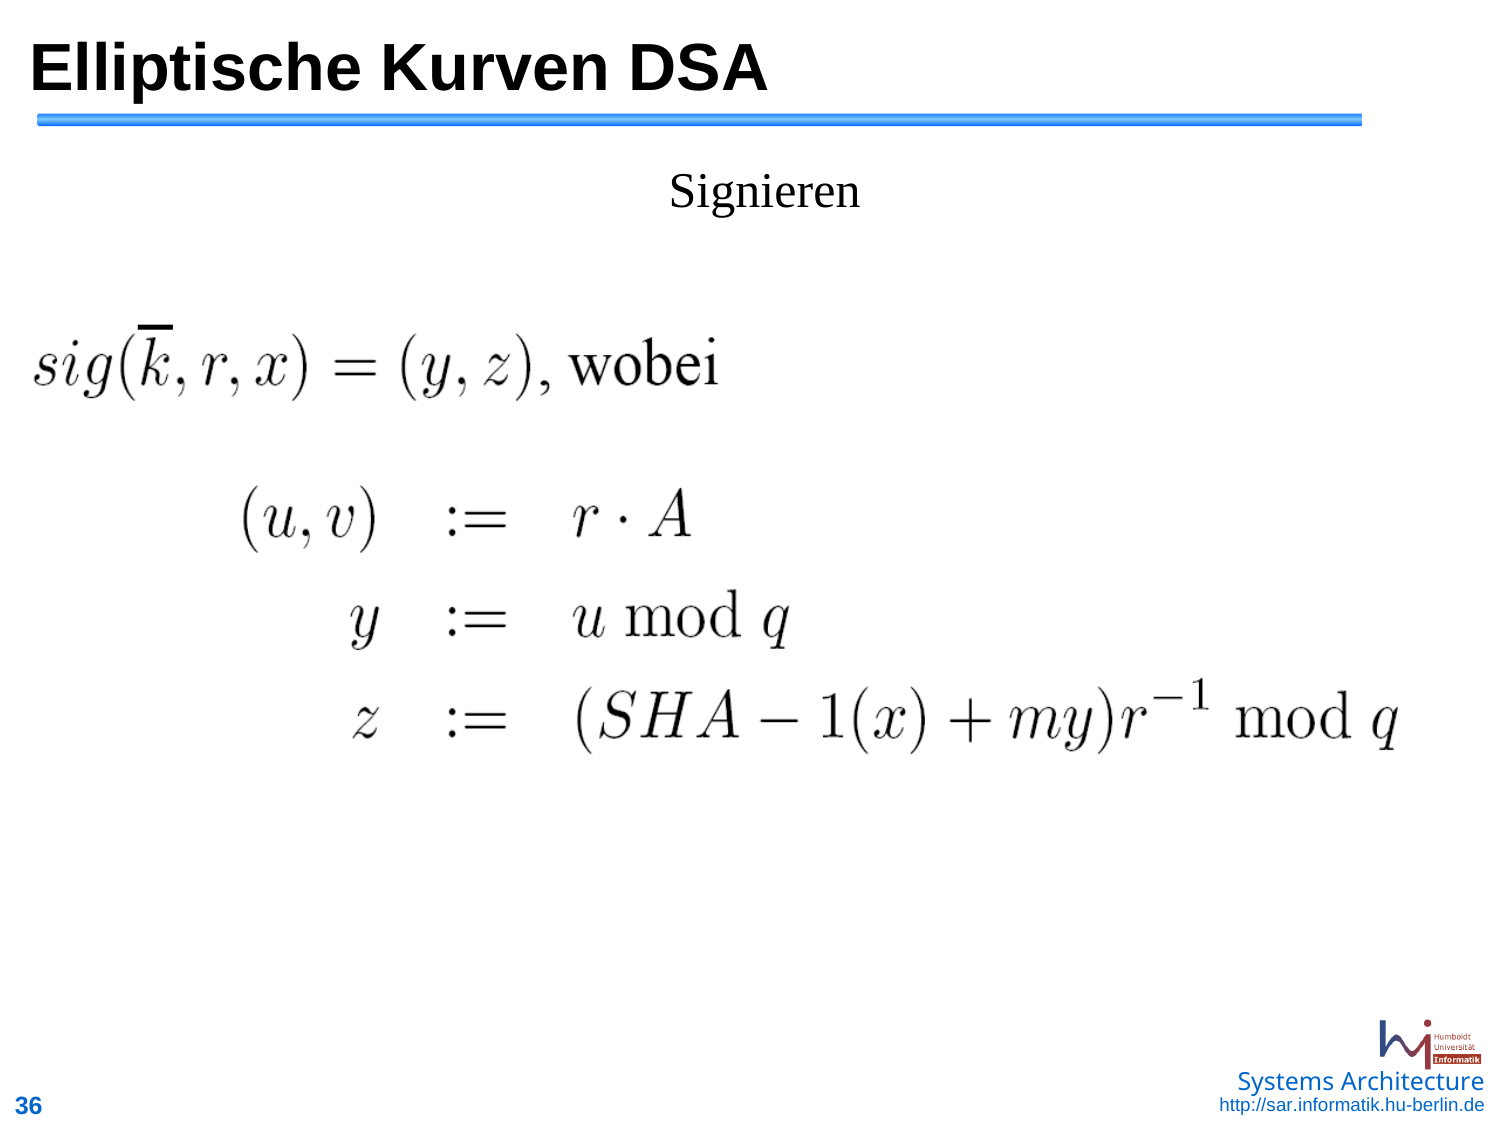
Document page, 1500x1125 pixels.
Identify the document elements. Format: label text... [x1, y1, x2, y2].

title Elliptische Kurven DSA [29, 19, 1500, 115]
picture [1376, 1016, 1483, 1071]
picture [29, 297, 1418, 945]
subtitle Signieren [29, 144, 1500, 237]
